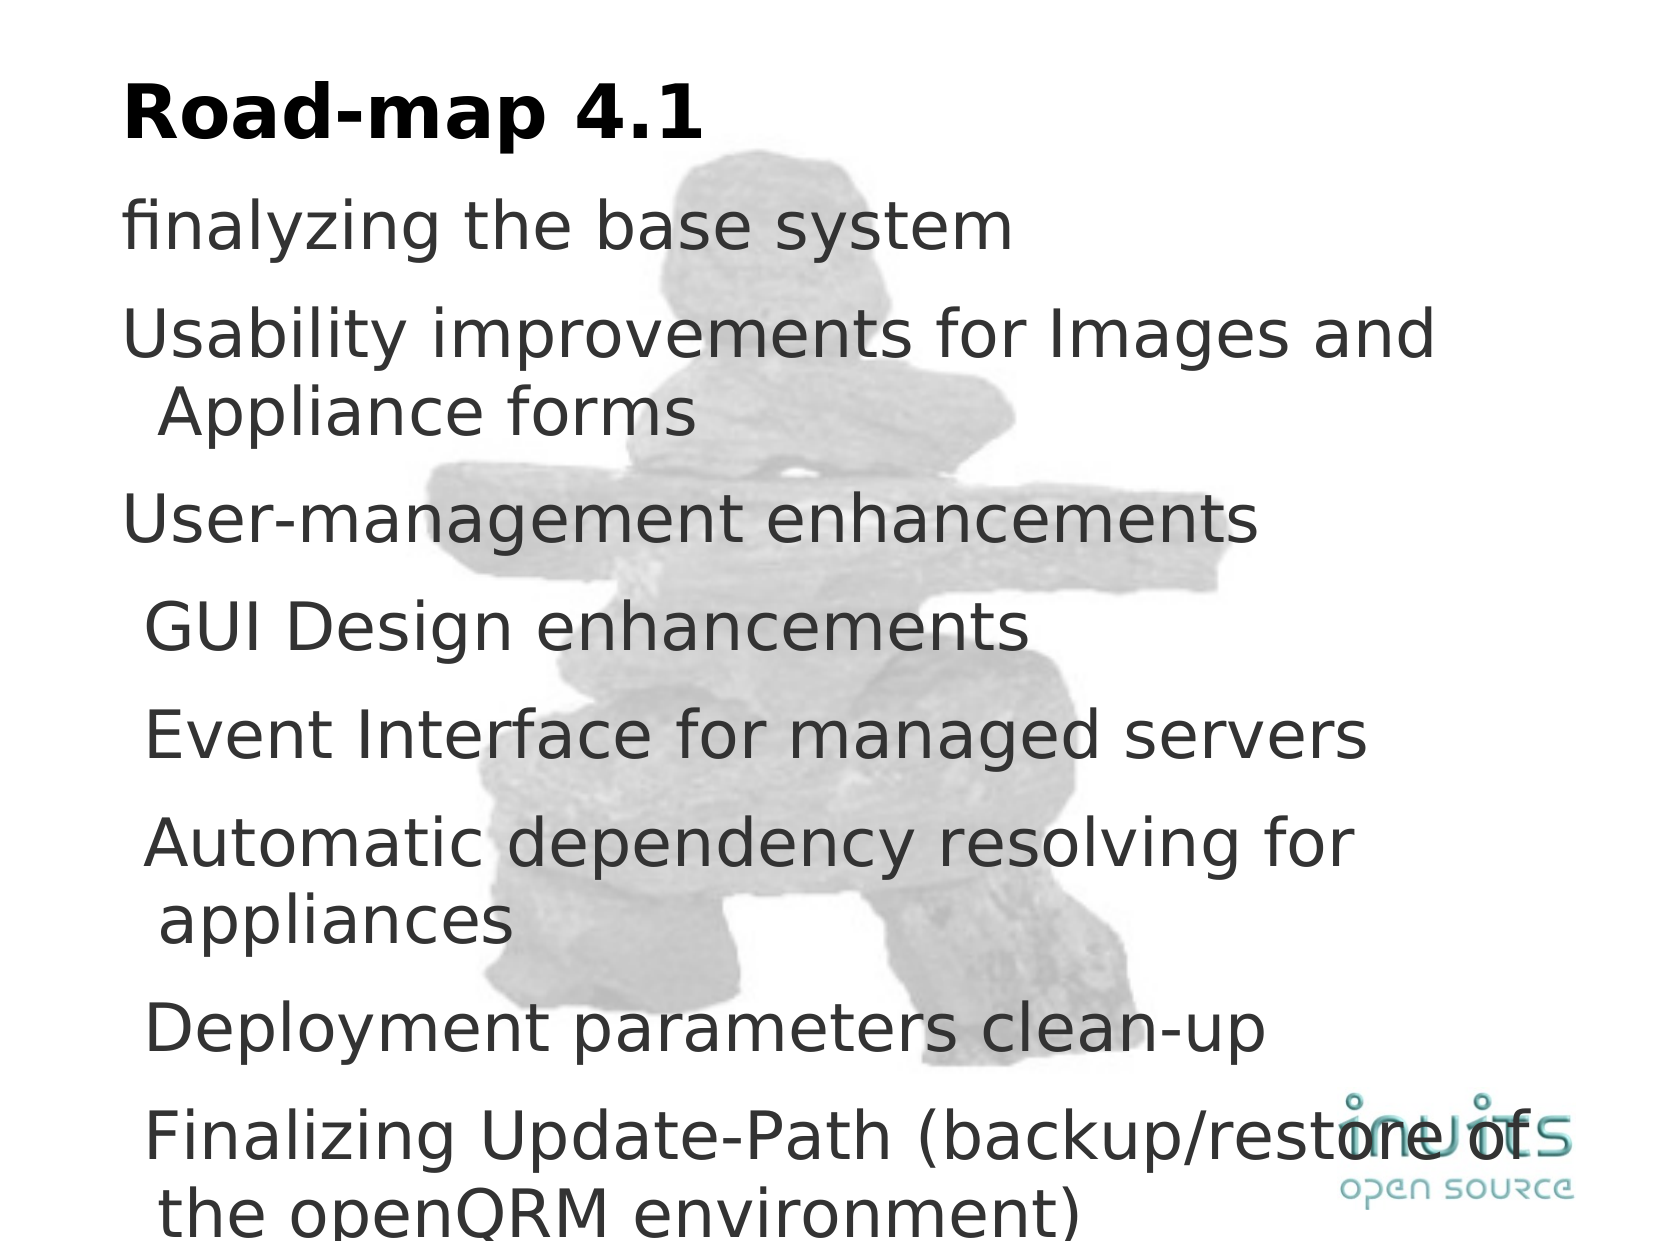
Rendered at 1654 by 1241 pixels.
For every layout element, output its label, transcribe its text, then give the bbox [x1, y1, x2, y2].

title Road-map 4.1 [121, 37, 1534, 187]
text_box finalyzing the base system Usability improvements for Images and Appliance forms User-management enhancements GUI Design enhancements Event Interface for managed servers Automatic dependency resolving for appliances Deployment parameters clean-up Finalizing Update-Path (backup/restore of the openQRM environment) [120, 187, 1607, 1241]
